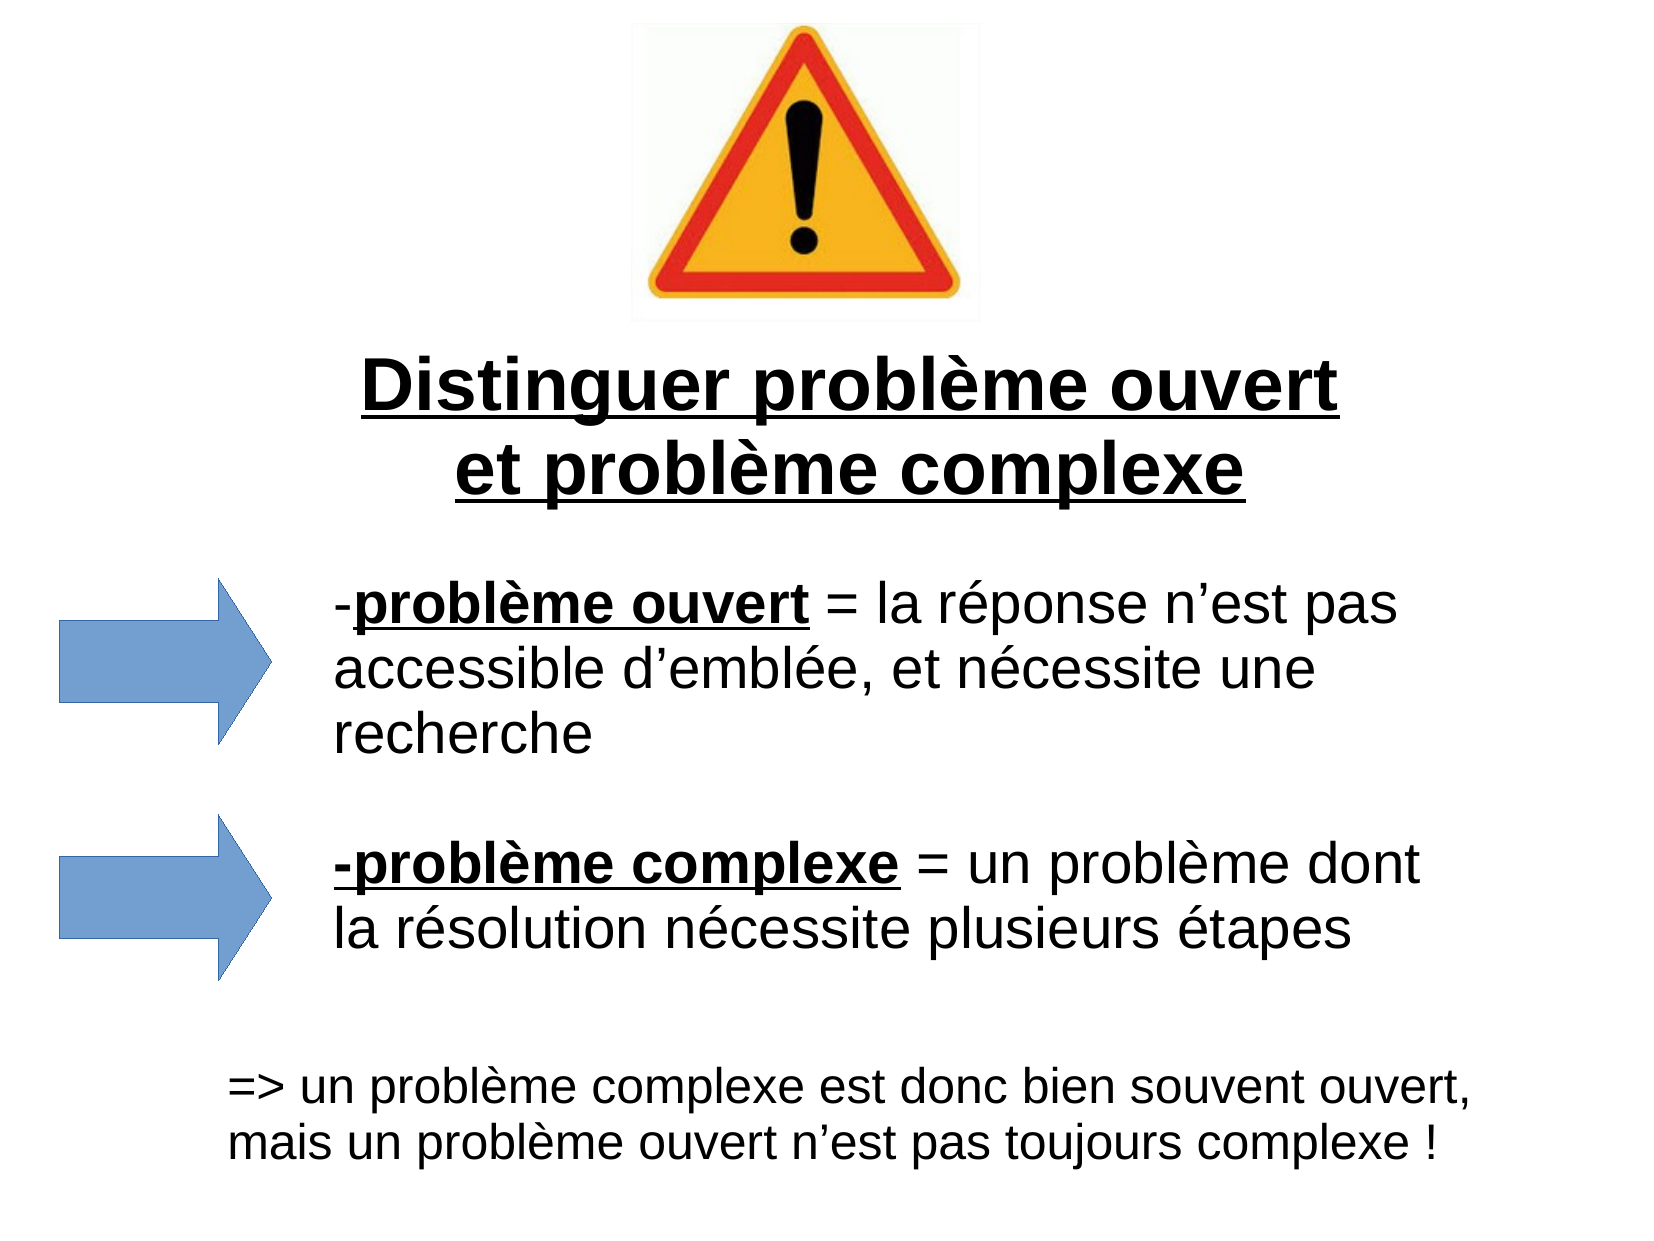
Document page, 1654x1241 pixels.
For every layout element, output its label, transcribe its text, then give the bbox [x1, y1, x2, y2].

text_box Distinguer problème ouvert et problème complexe [141, 335, 1560, 519]
picture [631, 23, 981, 323]
text_box [59, 578, 272, 745]
text_box -problème ouvert = la réponse n’est pas accessible d’emblée, et nécessite une recherche -problème complexe = un problème dont la résolution nécessite plusieurs étapes [318, 563, 1489, 969]
text_box [59, 814, 272, 981]
text_box => un problème complexe est donc bien souvent ouvert, mais un problème ouvert n’est pas toujours complexe ! [212, 1051, 1536, 1178]
